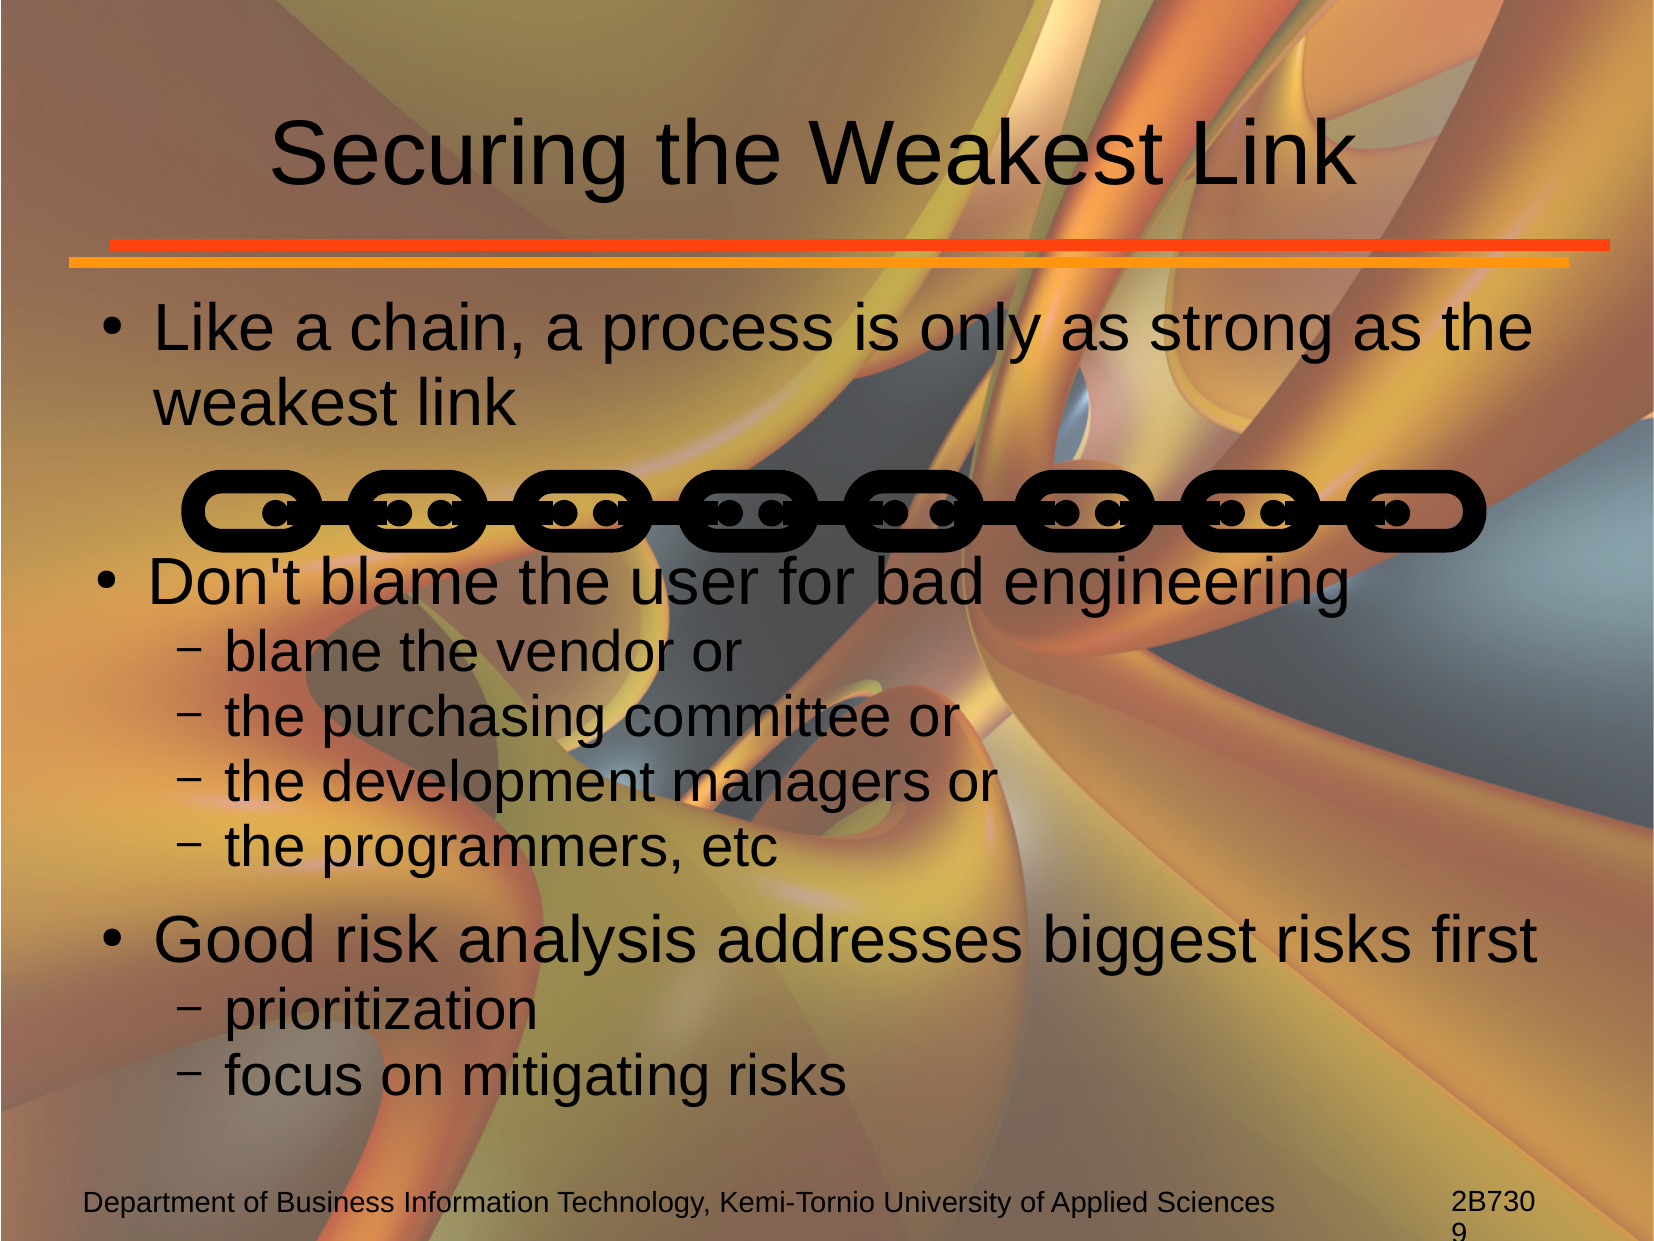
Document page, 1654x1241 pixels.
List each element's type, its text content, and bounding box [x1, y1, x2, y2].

title Securing the Weakest Link [82, 49, 1571, 257]
list Like a chain, a process is only as strong as the weakest link Don't blame the user for bad engineering blame the vendor or the purchasing committee or the development managers or the programmers, etc Good risk analysis addresses biggest risks first prioritization focus on mitigating risks [82, 290, 1571, 1194]
